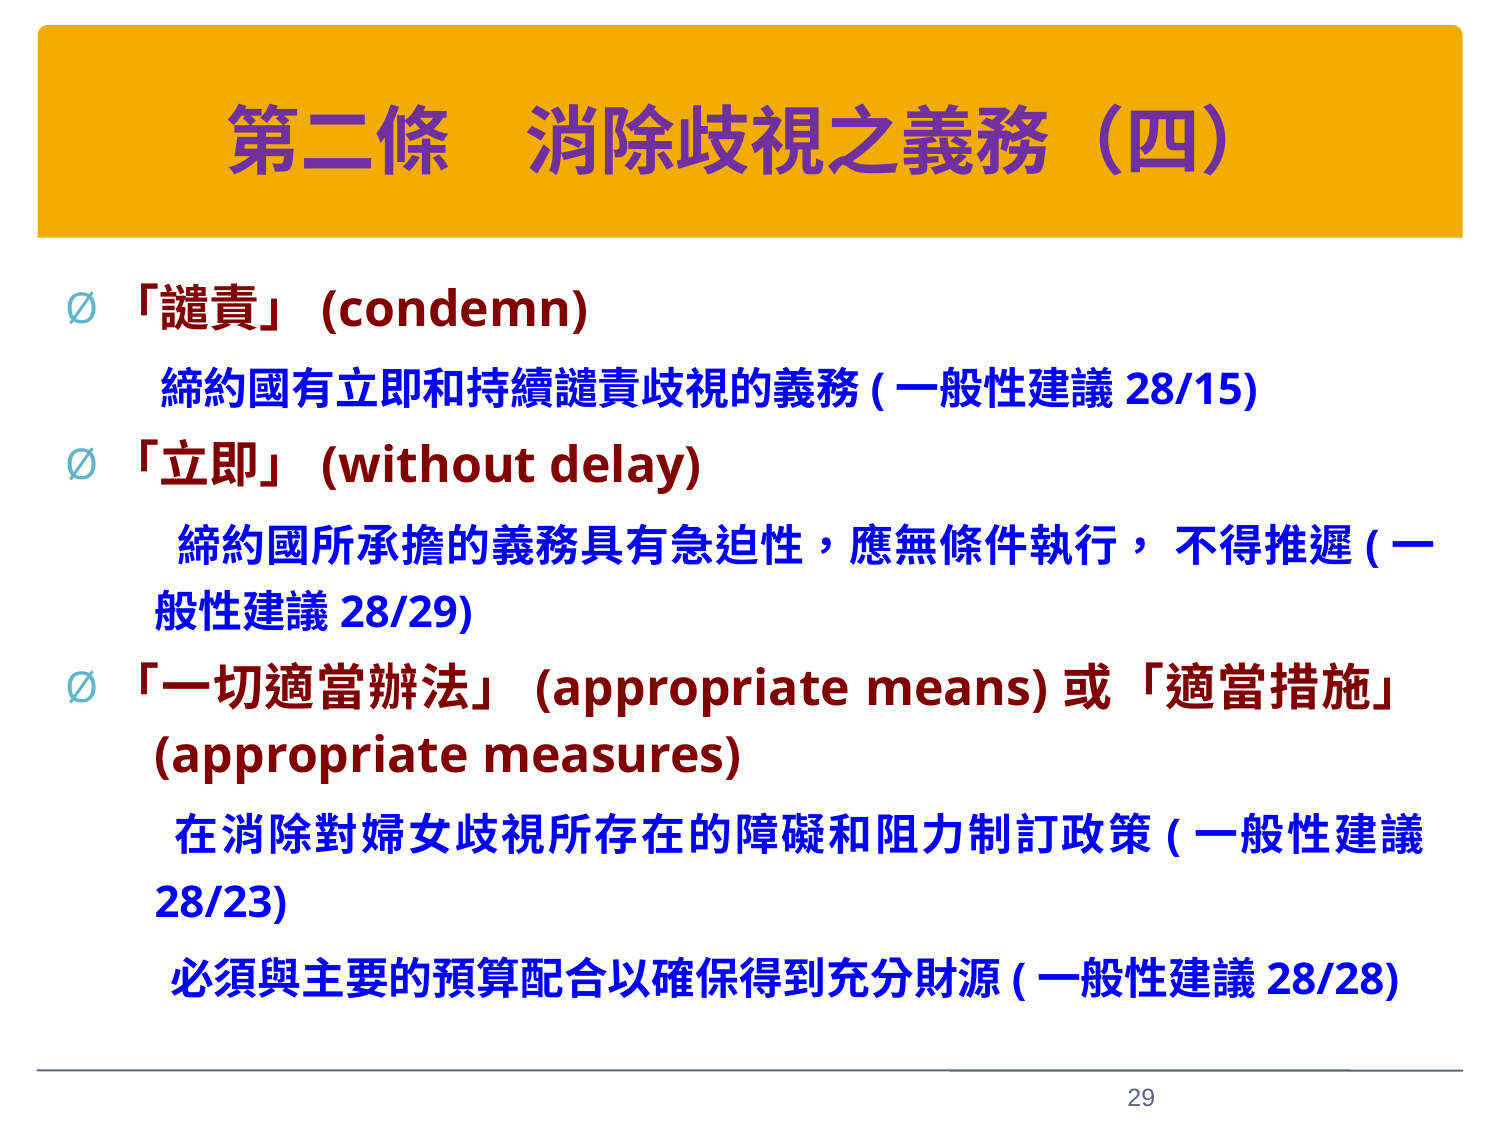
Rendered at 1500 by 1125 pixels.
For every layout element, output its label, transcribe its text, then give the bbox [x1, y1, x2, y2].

text_box <編號> [1112, 1069, 1463, 1123]
list 「譴責」(condemn) 締約國有立即和持續譴責歧視的義務(一般性建議28/15) 「立即」(without delay) 締約國所承擔的義務具有急迫性，應無條件執行， 不得推遲(一般性建議28/29) 「一切適當辦法」(appropriate means)或「適當措施」(appropriate measures) 在消除對婦女歧視所存在的障礙和阻力制訂政策(一般性建議28/23) 必須與主要的預算配合以確保得到充分財源(一般性建議28/28) [50, 262, 1451, 1051]
title 第二條 消除歧視之義務（四） [50, 45, 1451, 233]
